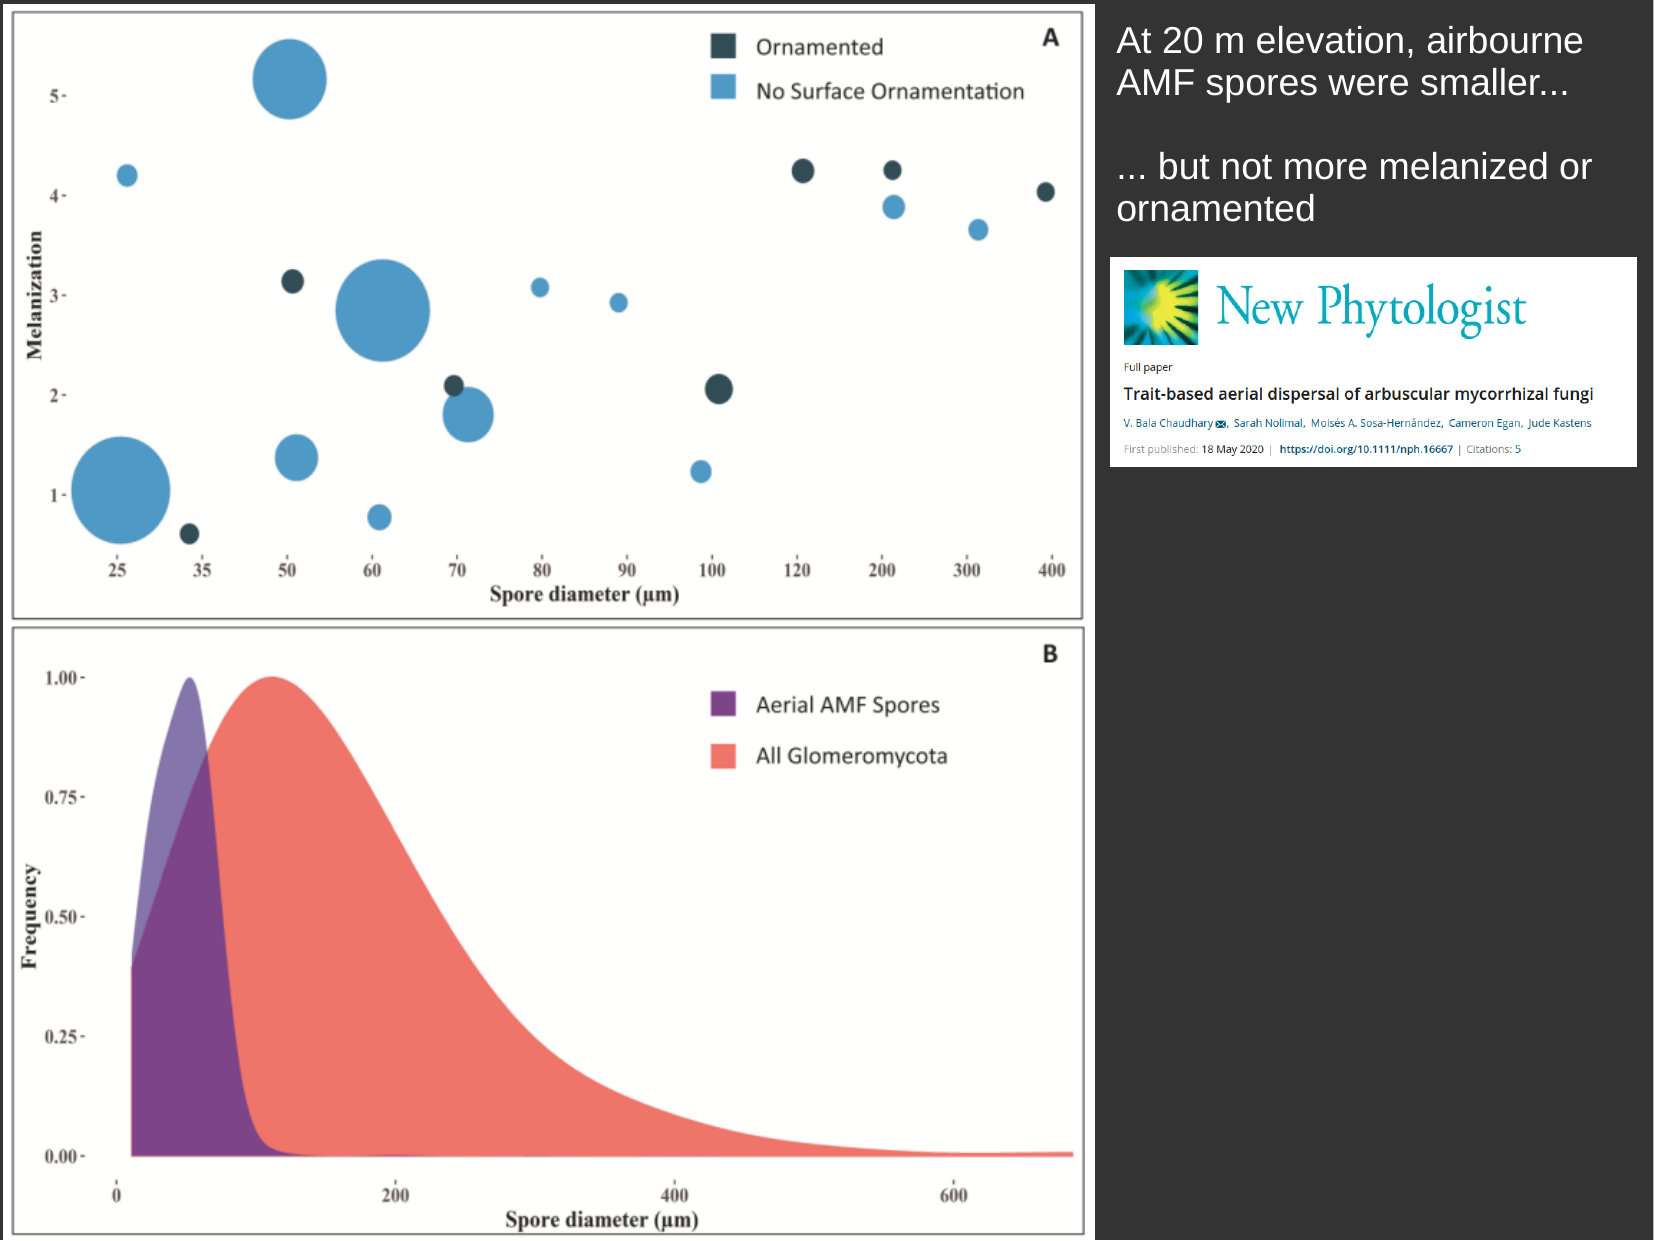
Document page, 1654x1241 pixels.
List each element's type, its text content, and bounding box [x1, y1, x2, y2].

picture [1110, 257, 1637, 467]
text_box At 20 m elevation, airbourne AMF spores were smaller... ... but not more melanized or ornamented [1101, 12, 1635, 406]
picture [3, 4, 1095, 1241]
